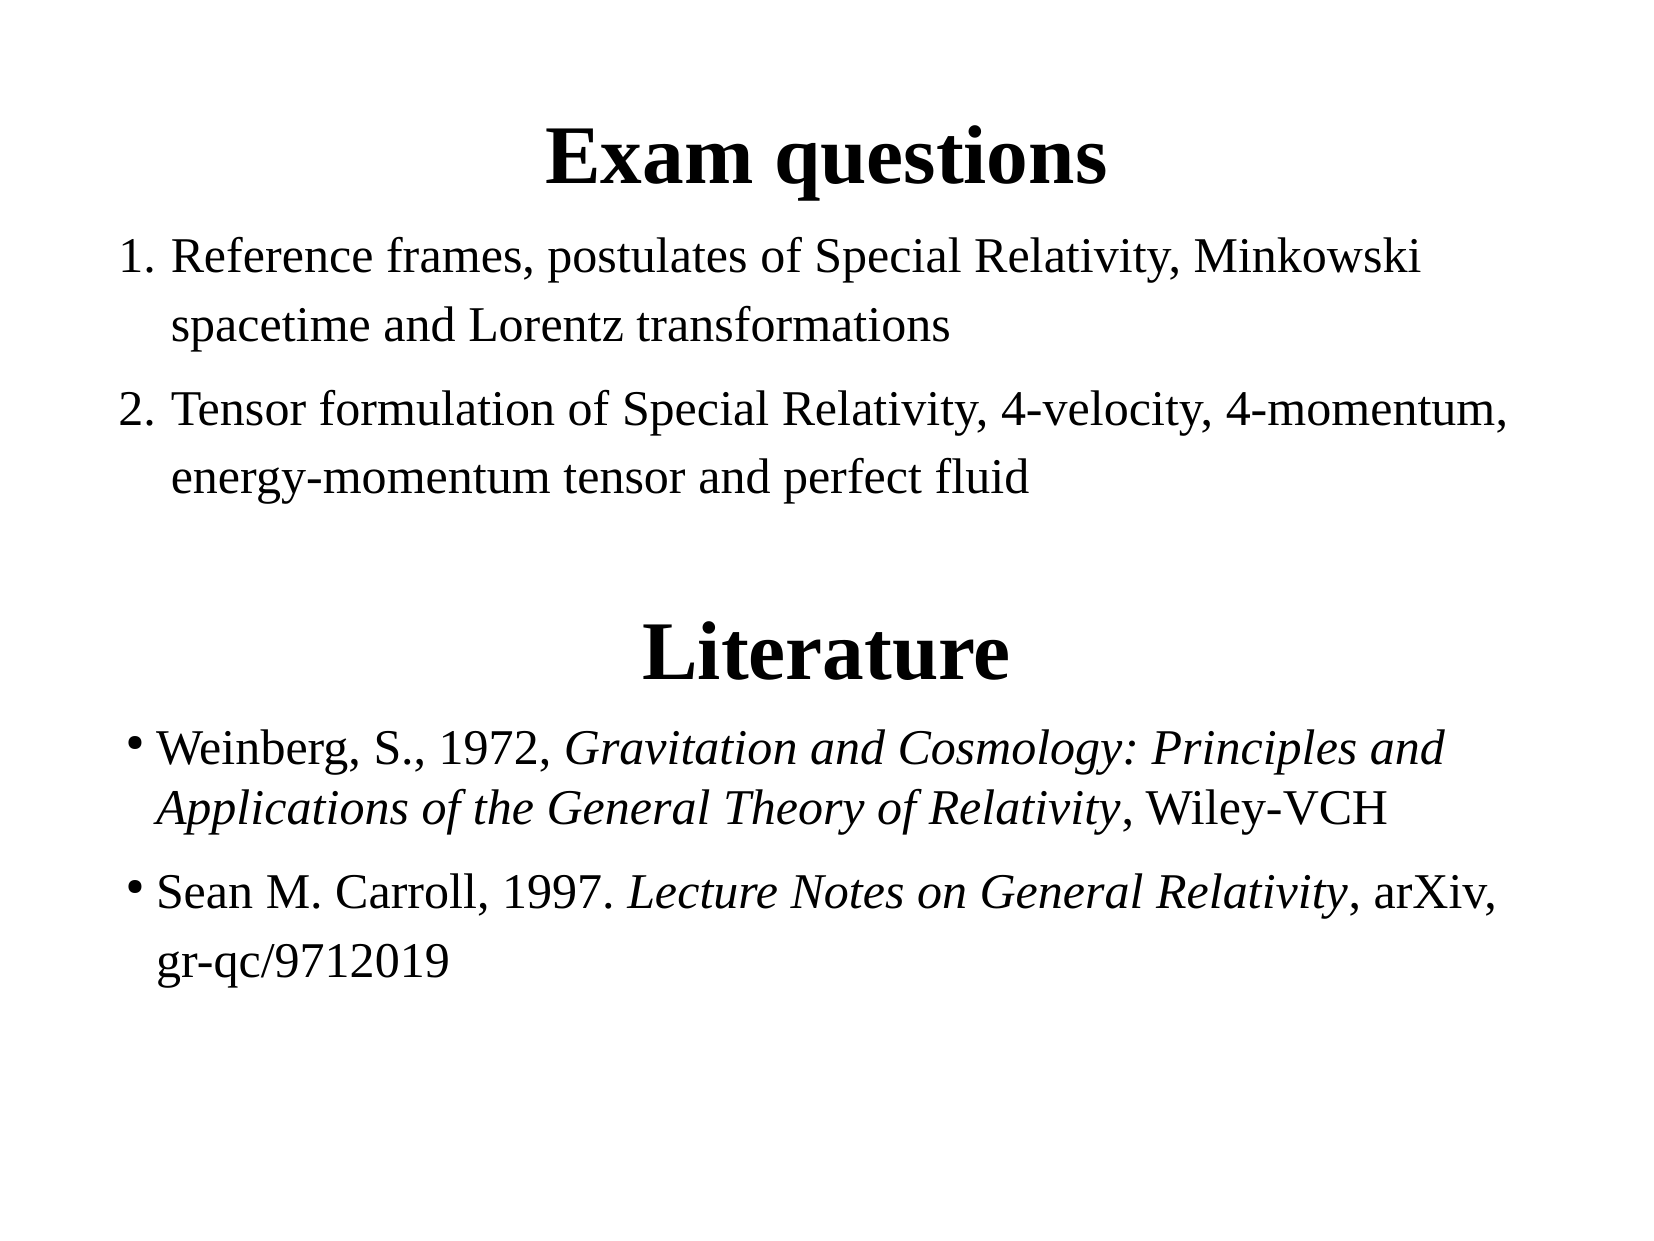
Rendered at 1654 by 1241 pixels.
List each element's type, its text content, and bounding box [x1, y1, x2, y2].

title Exam questions [82, 91, 1571, 210]
list Reference frames, postulates of Special Relativity, Minkowski spacetime and Lorentz transformations Tensor formulation of Special Relativity, 4-velocity, 4-momentum, energy-momentum tensor and perfect fluid [118, 213, 1544, 505]
title Literature [82, 587, 1571, 706]
list Weinberg, S., 1972, Gravitation and Cosmology: Principles and Applications of the General Theory of Relativity, Wiley-VCH Sean M. Carroll, 1997. Lecture Notes on General Relativity, arXiv, gr-qc/9712019 [126, 714, 1532, 988]
